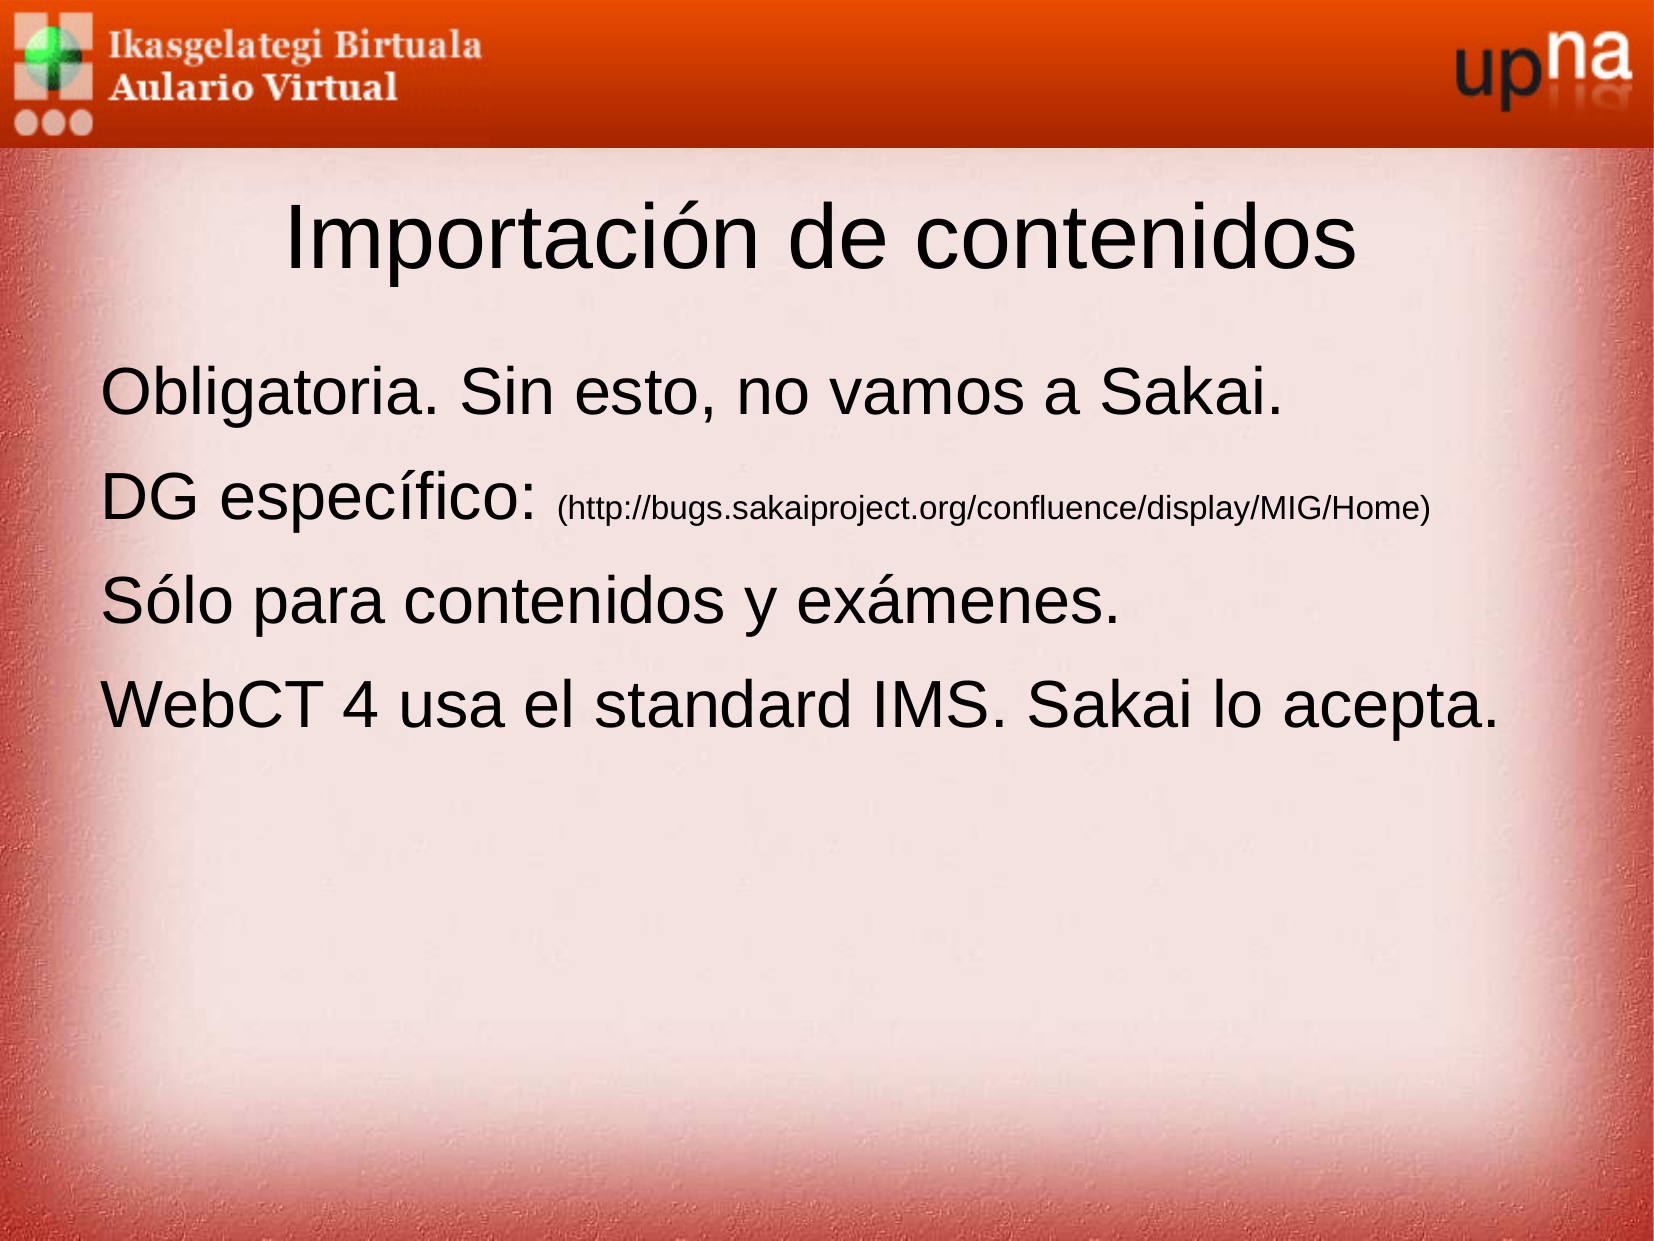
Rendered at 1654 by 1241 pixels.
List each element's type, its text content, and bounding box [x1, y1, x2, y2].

list Obligatoria. Sin esto, no vamos a Sakai. DG específico: (http://bugs.sakaiproject.org/confluence/display/MIG/Home) Sólo para contenidos y exámenes. WebCT 4 usa el standard IMS. Sakai lo acepta. [83, 354, 1572, 1095]
title Importación de contenidos [77, 147, 1566, 326]
picture [0, 0, 1654, 1241]
